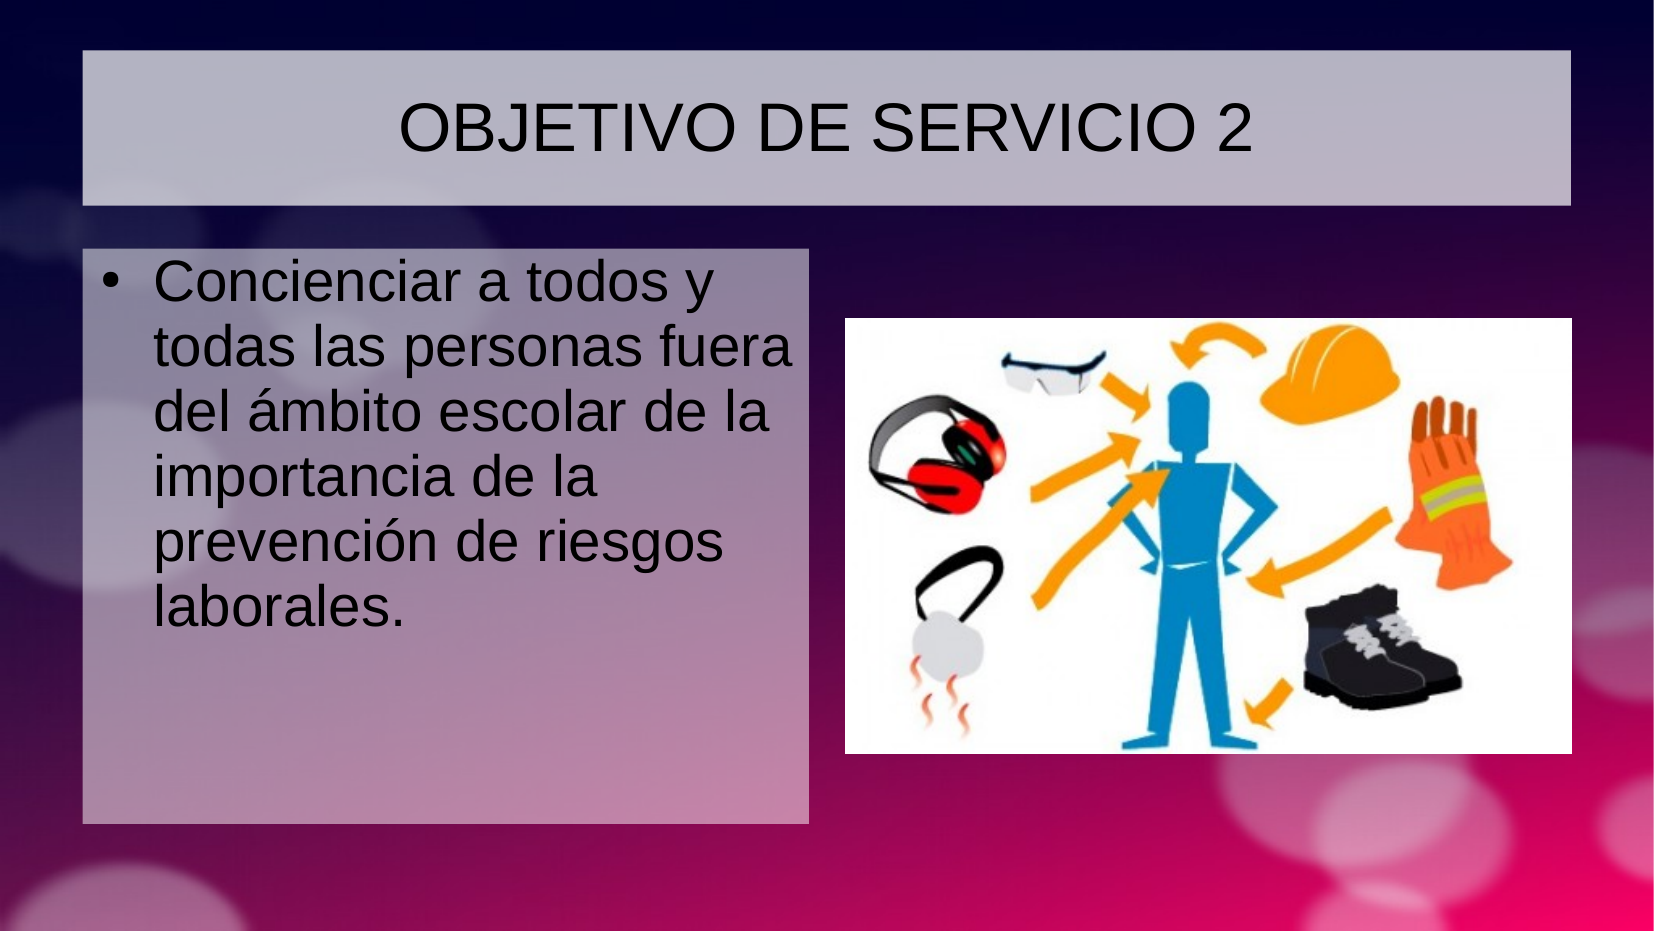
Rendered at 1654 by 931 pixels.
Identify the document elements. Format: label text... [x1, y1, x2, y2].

list Concienciar a todos y todas las personas fuera del ámbito escolar de la importancia de la prevención de riesgos laborales. [82, 248, 809, 824]
title OBJETIVO DE SERVICIO 2 [82, 50, 1571, 206]
picture [0, 0, 1654, 931]
